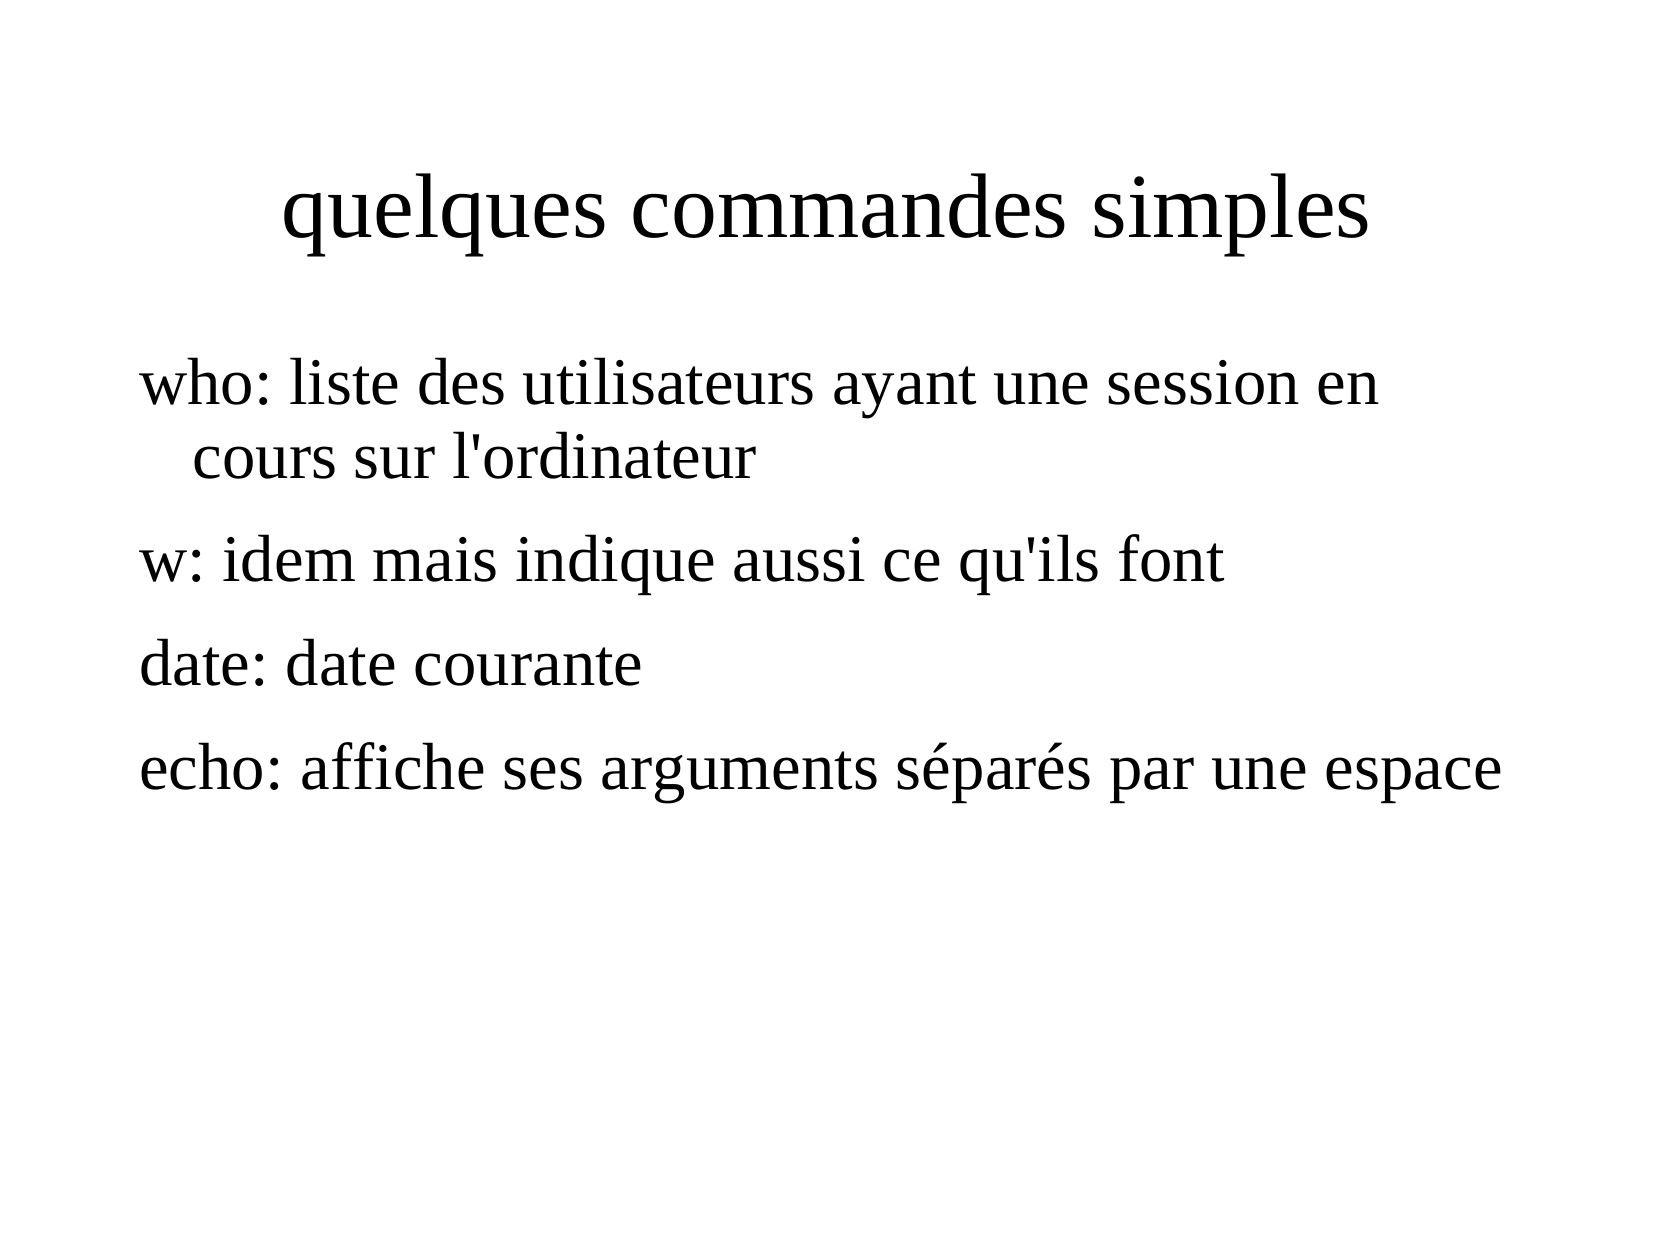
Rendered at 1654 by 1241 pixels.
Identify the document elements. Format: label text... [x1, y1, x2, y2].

title quelques commandes simples [121, 102, 1534, 311]
list who: liste des utilisateurs ayant une session en cours sur l'ordinateur w: idem mais indique aussi ce qu'ils font date: date courante echo: affiche ses arguments séparés par une espace [121, 344, 1534, 1127]
